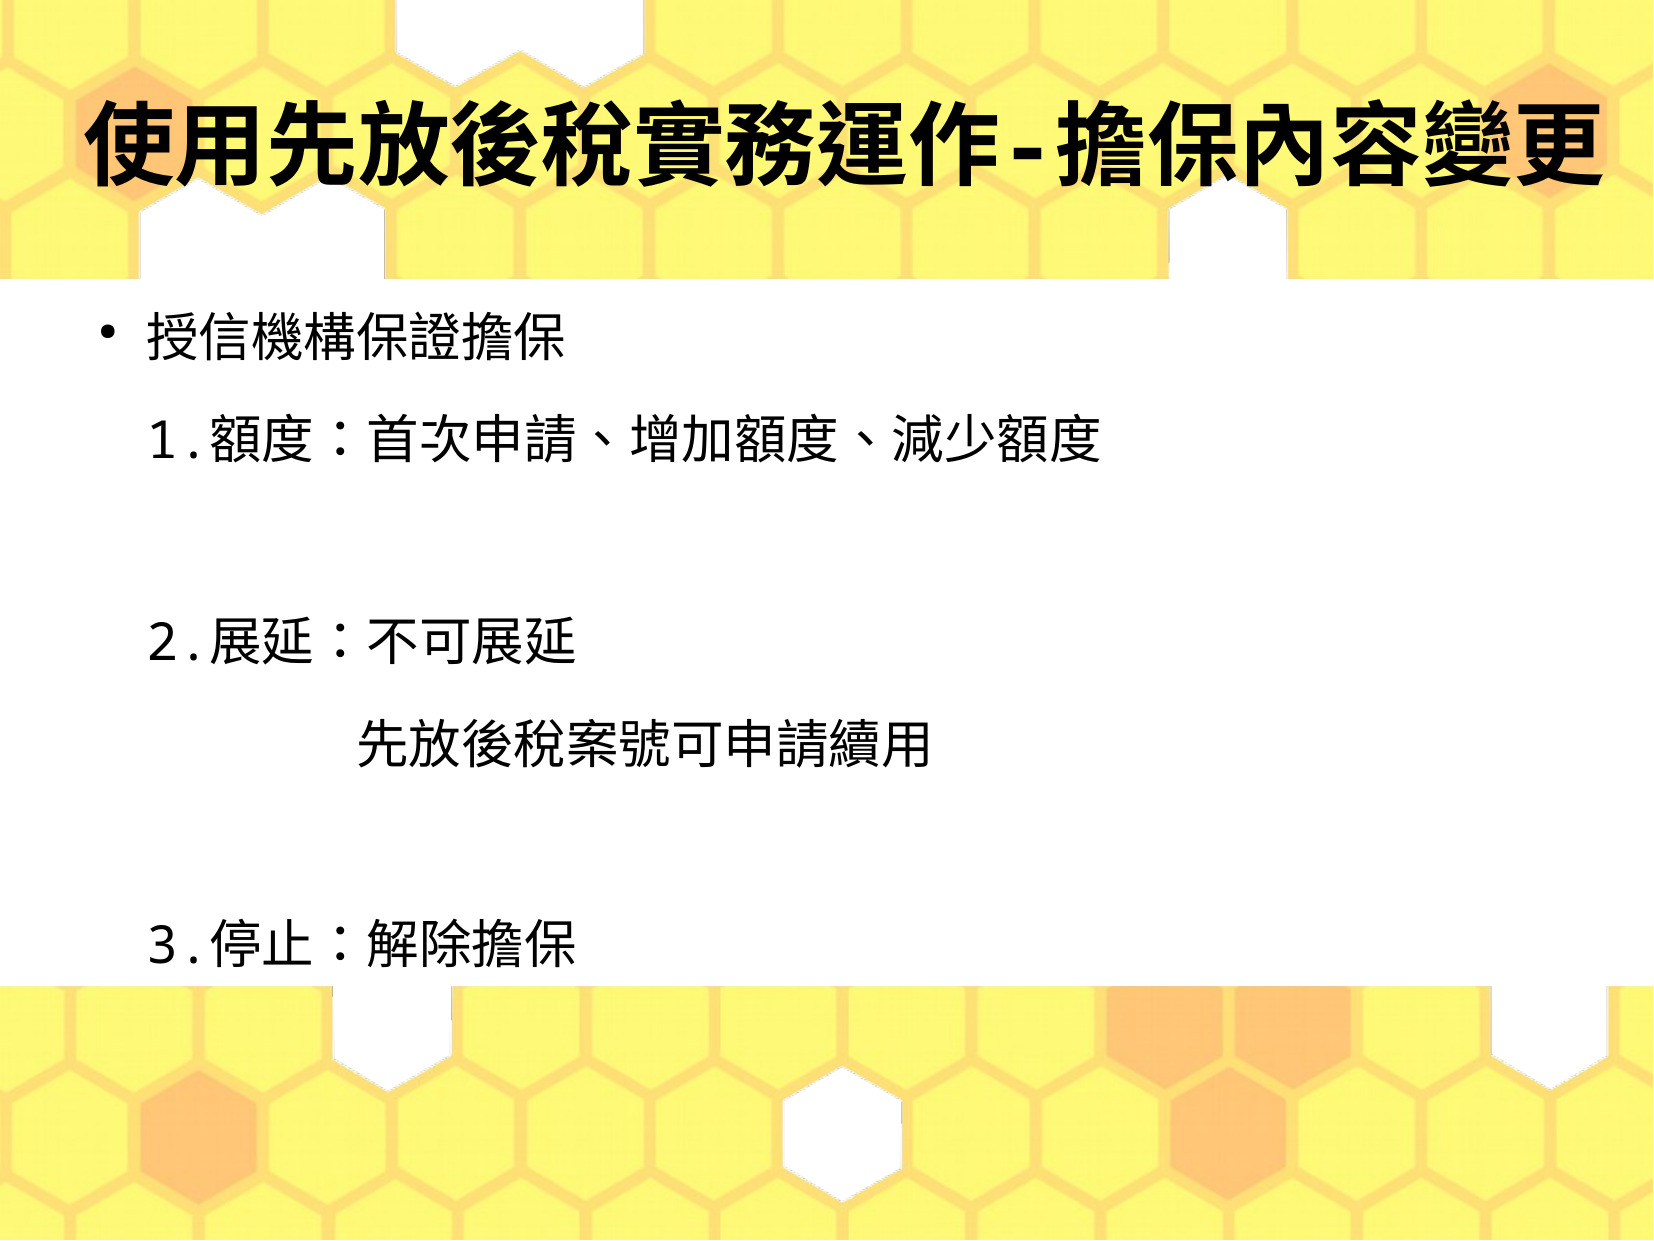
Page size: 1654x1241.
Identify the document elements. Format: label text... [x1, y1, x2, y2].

picture [0, 986, 1654, 1240]
title 使用先放後稅實務運作-擔保內容變更 [59, 5, 1630, 272]
picture [0, 0, 1654, 279]
list 授信機構保證擔保 1.額度：首次申請、增加額度、減少額度 2.展延：不可展延 先放後稅案號可申請續用 3.停止：解除擔保 [82, 295, 1571, 981]
